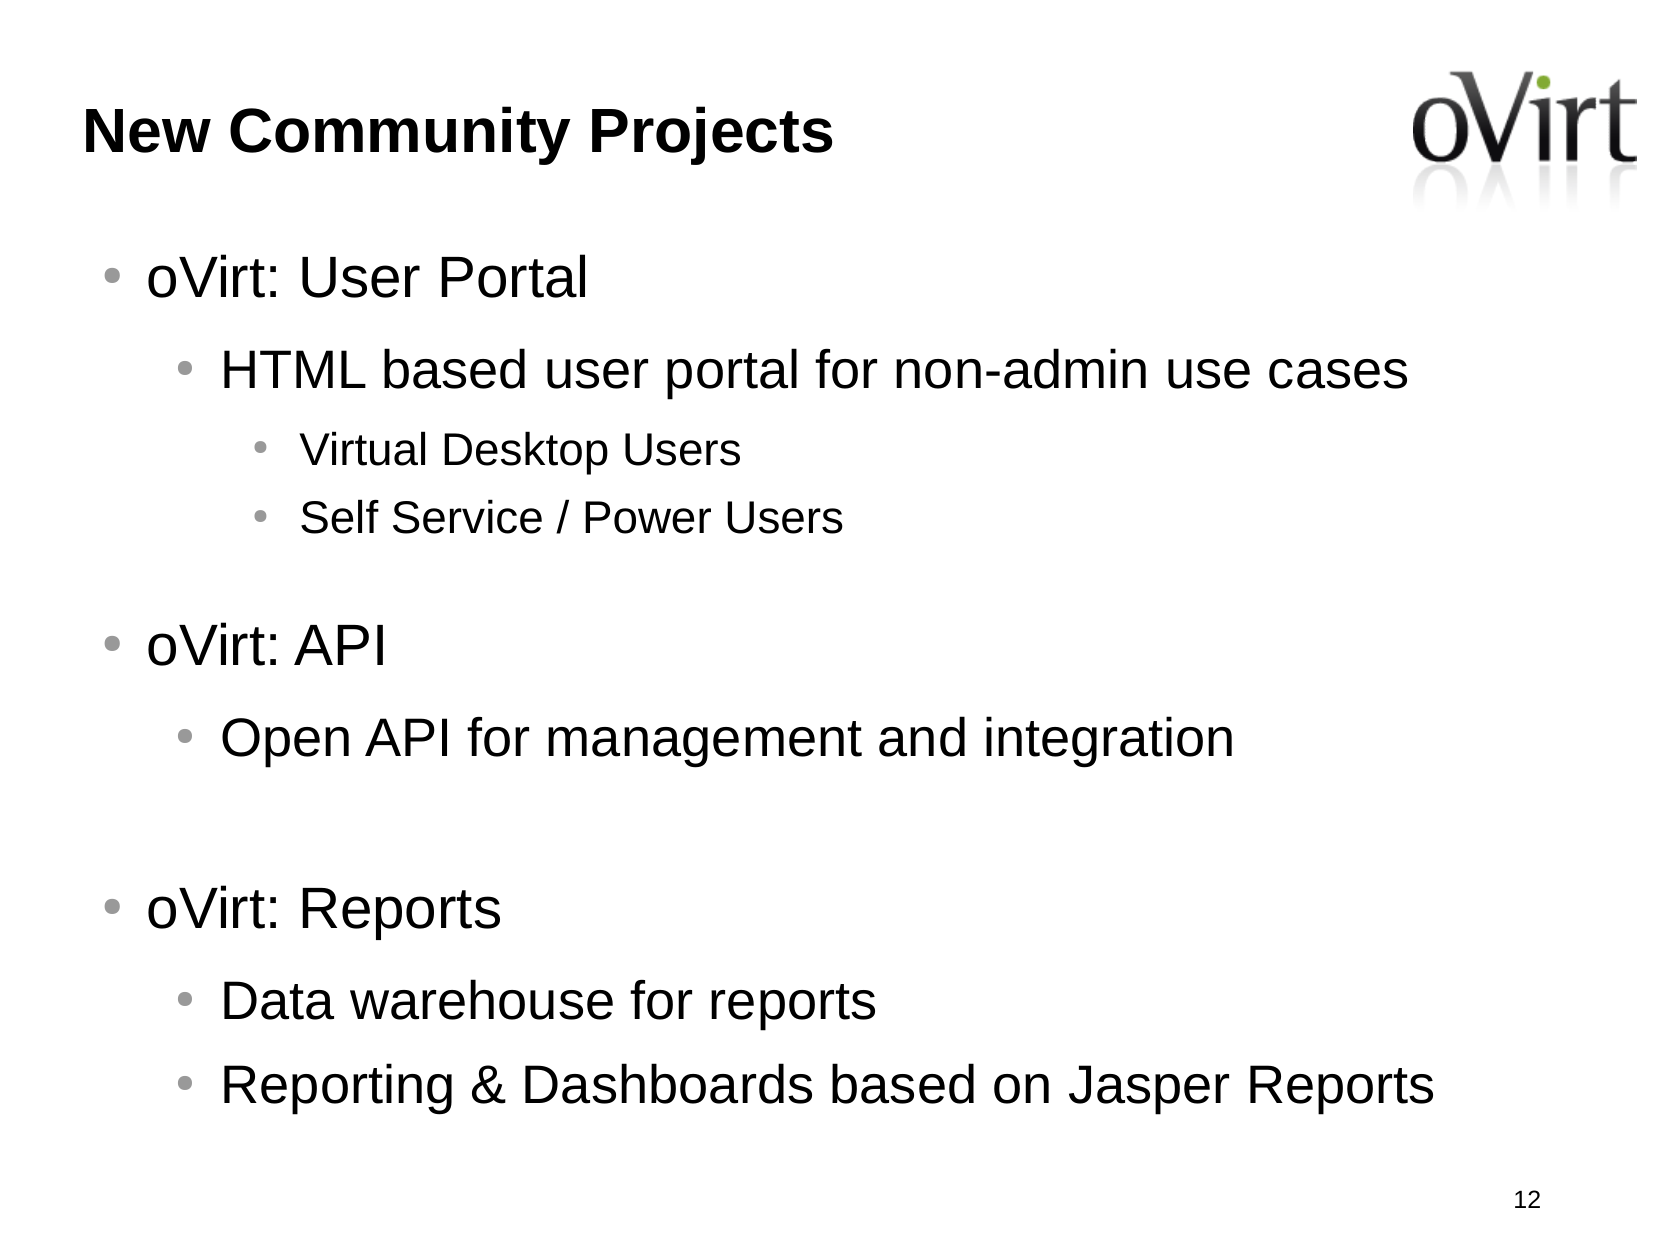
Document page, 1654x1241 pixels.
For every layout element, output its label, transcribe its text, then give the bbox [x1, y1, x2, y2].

picture [1413, 63, 1637, 212]
title New Community Projects [82, 37, 1571, 226]
list oVirt: User Portal HTML based user portal for non-admin use cases Virtual Desktop Users Self Service / Power Users oVirt: API Open API for management and integration oVirt: Reports Data warehouse for reports Reporting & Dashboards based on Jasper Reports [86, 244, 1576, 1199]
